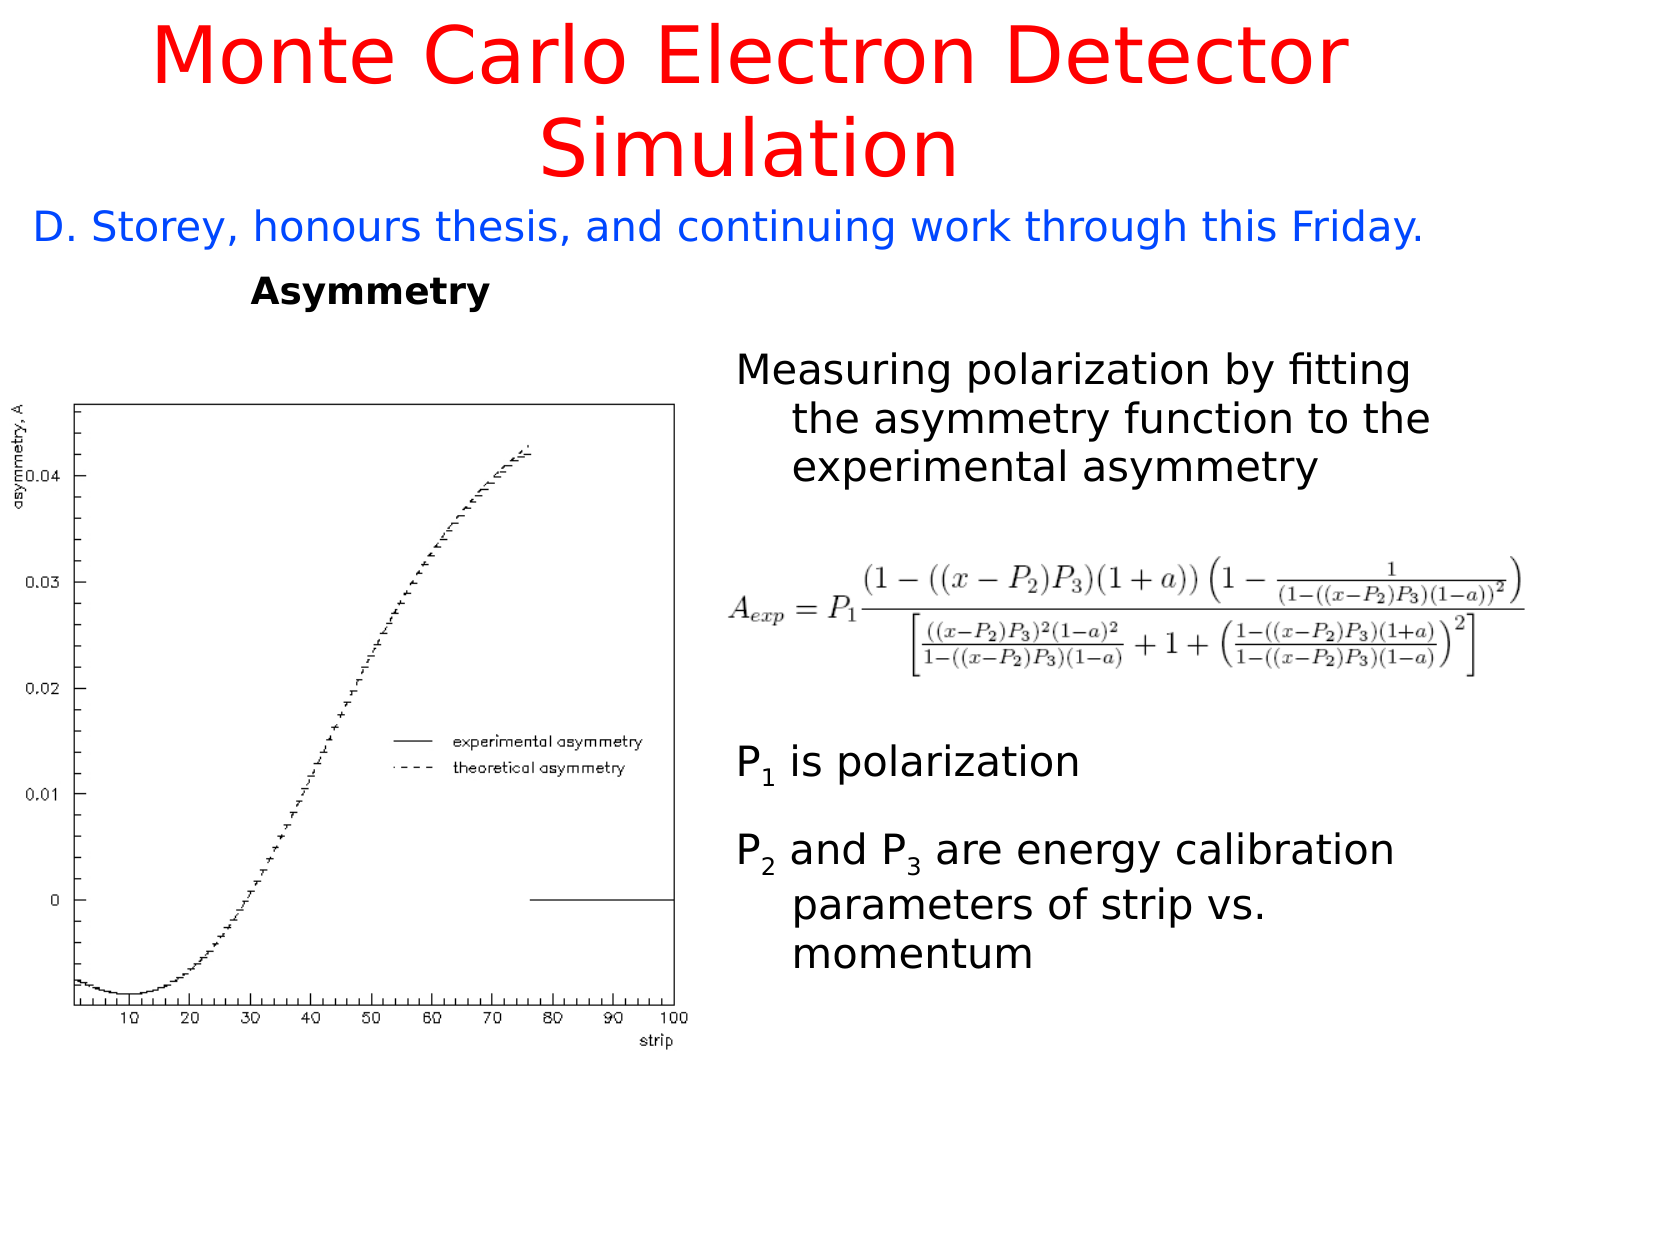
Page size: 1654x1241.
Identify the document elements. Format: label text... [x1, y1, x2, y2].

text_box Asymmetry [235, 262, 506, 322]
list D. Storey, honours thesis, and continuing work through this Friday. [0, 195, 1565, 436]
title Monte Carlo Electron Detector Simulation [0, 2, 1500, 203]
picture [0, 398, 693, 1052]
picture [723, 542, 1530, 692]
text_box Measuring polarization by fitting the asymmetry function to the experimental asymmetry P1 is polarization P2 and P3 are energy calibration parameters of strip vs. momentum [720, 338, 1500, 1081]
